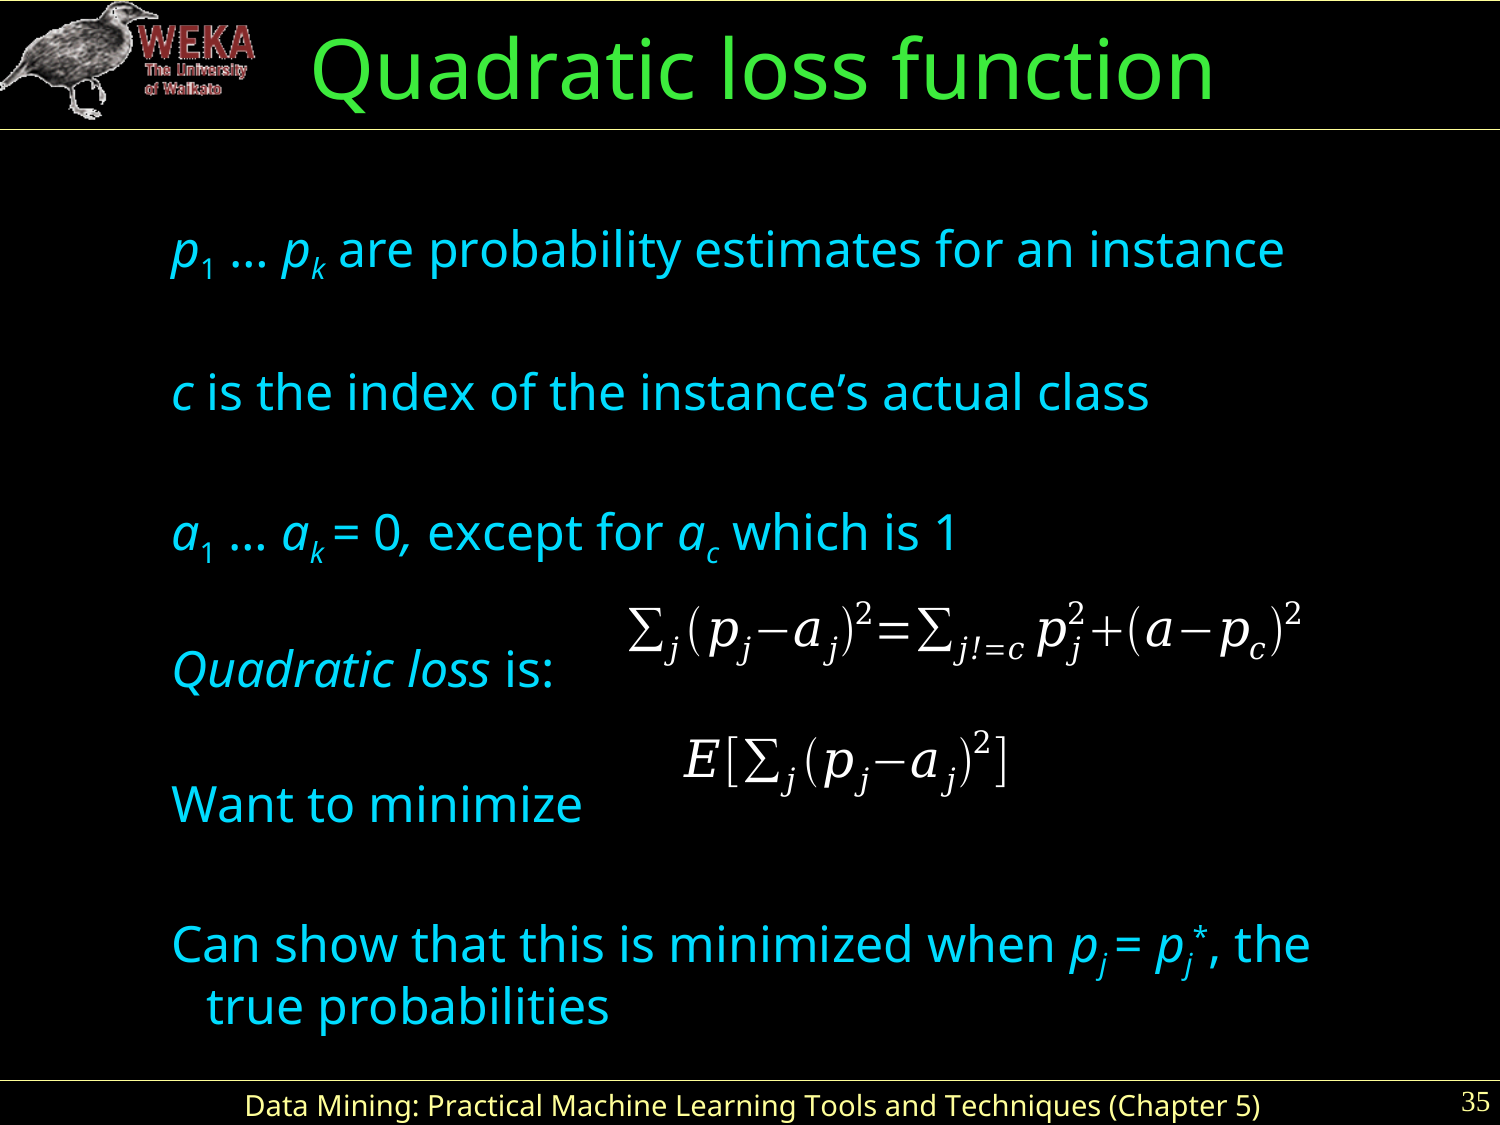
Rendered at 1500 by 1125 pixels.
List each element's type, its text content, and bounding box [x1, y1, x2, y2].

chart [679, 725, 1014, 798]
text_box p1 … pk are probability estimates for an instance c is the index of the instance’s actual class a1 … ak = 0, except for ac which is 1 Quadratic loss is: Want to minimize Can show that this is minimized when pj = pj*, the true probabilities [120, 206, 1359, 931]
chart [620, 595, 1309, 668]
title Quadratic loss function [295, 0, 1500, 148]
picture [0, 1, 266, 129]
